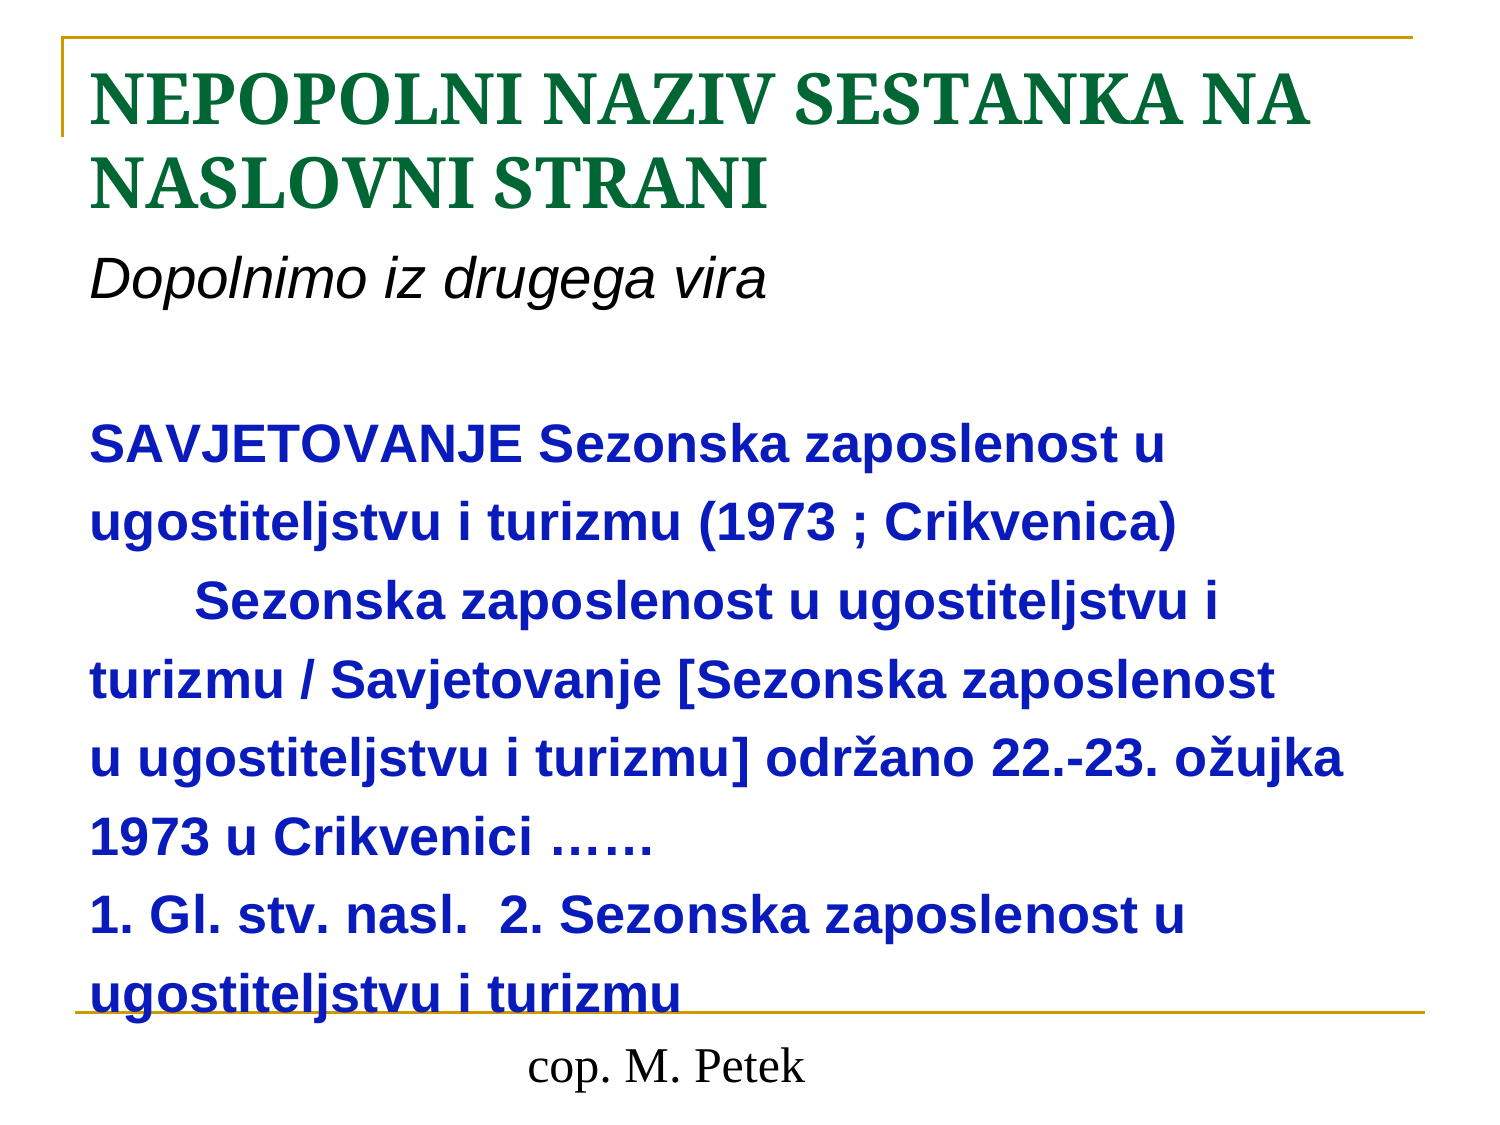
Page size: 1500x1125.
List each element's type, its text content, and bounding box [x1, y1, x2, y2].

list Dopolnimo iz drugega vira SAVJETOVANJE Sezonska zaposlenost u ugostiteljstvu i turizmu (1973 ; Crikvenica) Sezonska zaposlenost u ugostiteljstvu i turizmu / Savjetovanje [Sezonska zaposlenost u ugostiteljstvu i turizmu] održano 22.-23. ožujka 1973 u Crikvenici …… 1. Gl. stv. nasl. 2. Sezonska zaposlenost u ugostiteljstvu i turizmu [75, 232, 1438, 1047]
title NEPOPOLNI NAZIV SESTANKA NA NASLOVNI STRANI [75, 45, 1426, 232]
